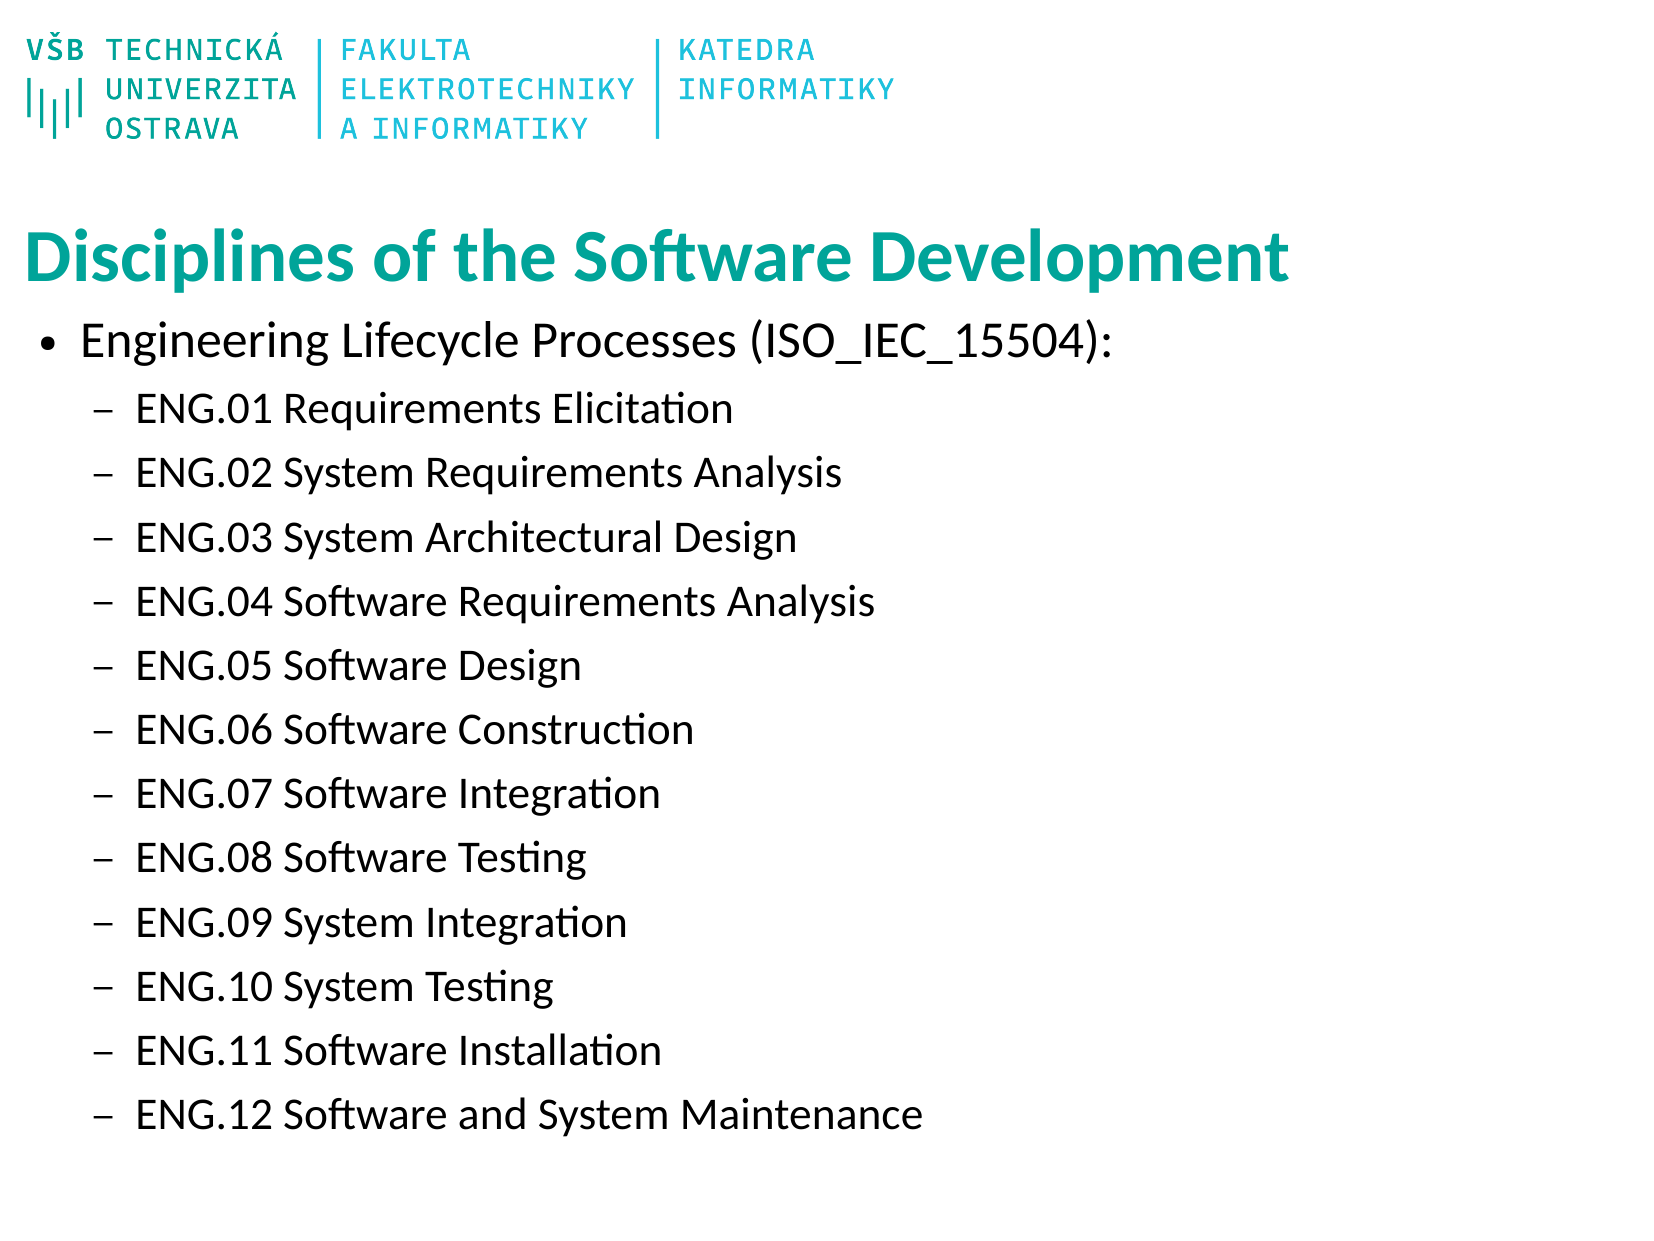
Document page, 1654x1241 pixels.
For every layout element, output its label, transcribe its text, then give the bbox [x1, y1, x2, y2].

title Disciplines of the Software Development [24, 169, 1629, 301]
picture [26, 31, 894, 139]
list Engineering Lifecycle Processes (ISO_IEC_15504): ENG.01 Requirements Elicitation ENG.02 System Requirements Analysis ENG.03 System Architectural Design ENG.04 Software Requirements Analysis ENG.05 Software Design ENG.06 Software Construction ENG.07 Software Integration ENG.08 Software Testing ENG.09 System Integration ENG.10 System Testing ENG.11 Software Installation ENG.12 Software and System Maintenance [24, 318, 1629, 1146]
